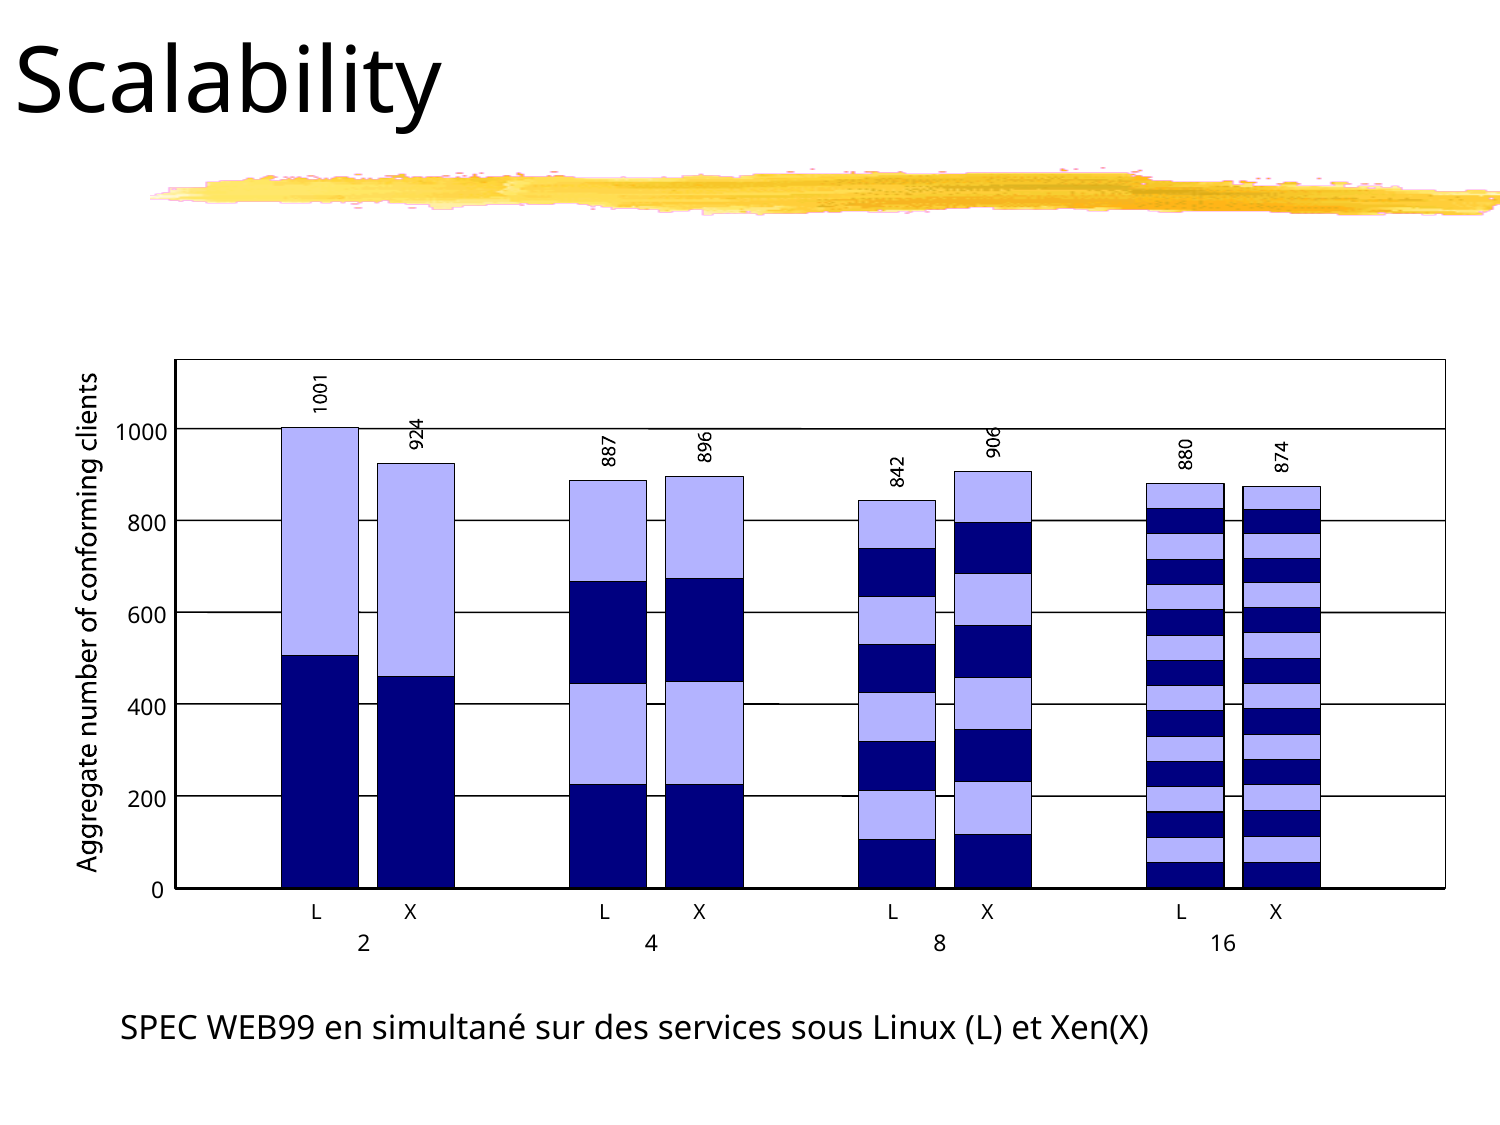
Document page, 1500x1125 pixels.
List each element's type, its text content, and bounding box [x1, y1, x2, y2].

text_box 1000 [115, 415, 167, 443]
text_box X [1270, 896, 1284, 922]
text_box [1274, 441, 1289, 452]
text_box 200 [127, 782, 166, 811]
text_box [81, 573, 97, 588]
text_box [76, 856, 97, 873]
text_box [890, 457, 904, 466]
text_box [81, 522, 97, 530]
text_box [81, 395, 97, 409]
text_box [409, 418, 423, 429]
text_box [601, 457, 616, 467]
text_box [81, 558, 97, 571]
text_box [81, 744, 97, 757]
text_box [312, 383, 328, 393]
text_box [890, 467, 904, 488]
text_box [81, 476, 97, 489]
text_box SPEC WEB99 en simultané sur des services sous Linux (L) et Xen(X) [120, 1003, 1385, 1039]
text_box X [1270, 906, 1274, 917]
text_box L [887, 896, 899, 922]
text_box [81, 373, 97, 383]
text_box [81, 682, 97, 703]
text_box [281, 427, 359, 887]
text_box [601, 446, 616, 456]
text_box [81, 589, 97, 601]
text_box [697, 432, 712, 441]
text_box X [693, 896, 708, 922]
text_box [82, 426, 97, 430]
text_box [697, 453, 712, 463]
text_box [81, 499, 97, 521]
text_box [81, 410, 97, 424]
text_box [81, 722, 97, 735]
text_box [1242, 486, 1321, 887]
text_box [312, 394, 328, 404]
text_box 4 [644, 927, 658, 955]
text_box [1178, 439, 1193, 470]
text_box [75, 607, 97, 617]
text_box [1274, 452, 1289, 462]
text_box [409, 429, 423, 439]
text_box [409, 440, 423, 450]
text_box [82, 492, 97, 496]
text_box [81, 459, 103, 473]
text_box [81, 799, 97, 813]
text_box [986, 438, 1001, 458]
title Scalability [0, 0, 1500, 142]
text_box 2 [357, 927, 371, 955]
text_box 400 [127, 690, 166, 719]
text_box [81, 840, 103, 855]
text_box [81, 649, 97, 663]
text_box [81, 783, 103, 798]
text_box [569, 480, 647, 887]
text_box [81, 813, 97, 821]
text_box [81, 769, 97, 781]
text_box [78, 758, 97, 768]
text_box 600 [127, 598, 166, 627]
text_box 16 [1209, 927, 1236, 955]
text_box [986, 427, 1001, 437]
text_box [81, 617, 97, 632]
text_box [78, 384, 97, 393]
text_box [81, 639, 97, 647]
text_box [697, 442, 712, 452]
text_box [75, 546, 97, 557]
text_box [601, 436, 616, 445]
text_box [858, 500, 936, 887]
text_box X [404, 896, 419, 922]
text_box L [599, 896, 611, 922]
text_box 800 [127, 507, 166, 535]
picture [150, 162, 1500, 226]
text_box [665, 476, 744, 887]
text_box X [981, 896, 996, 922]
text_box L [310, 896, 323, 922]
text_box [1274, 463, 1289, 473]
text_box L [1175, 896, 1188, 922]
text_box 0 [151, 874, 164, 902]
text_box [81, 532, 97, 547]
text_box 8 [933, 927, 947, 955]
text_box [82, 706, 97, 719]
text_box [81, 439, 97, 451]
text_box [377, 463, 455, 887]
text_box [1146, 483, 1224, 887]
text_box [81, 824, 103, 839]
text_box [75, 433, 97, 437]
text_box [313, 408, 327, 413]
text_box [954, 471, 1032, 887]
text_box [75, 664, 97, 678]
text_box [313, 376, 327, 381]
